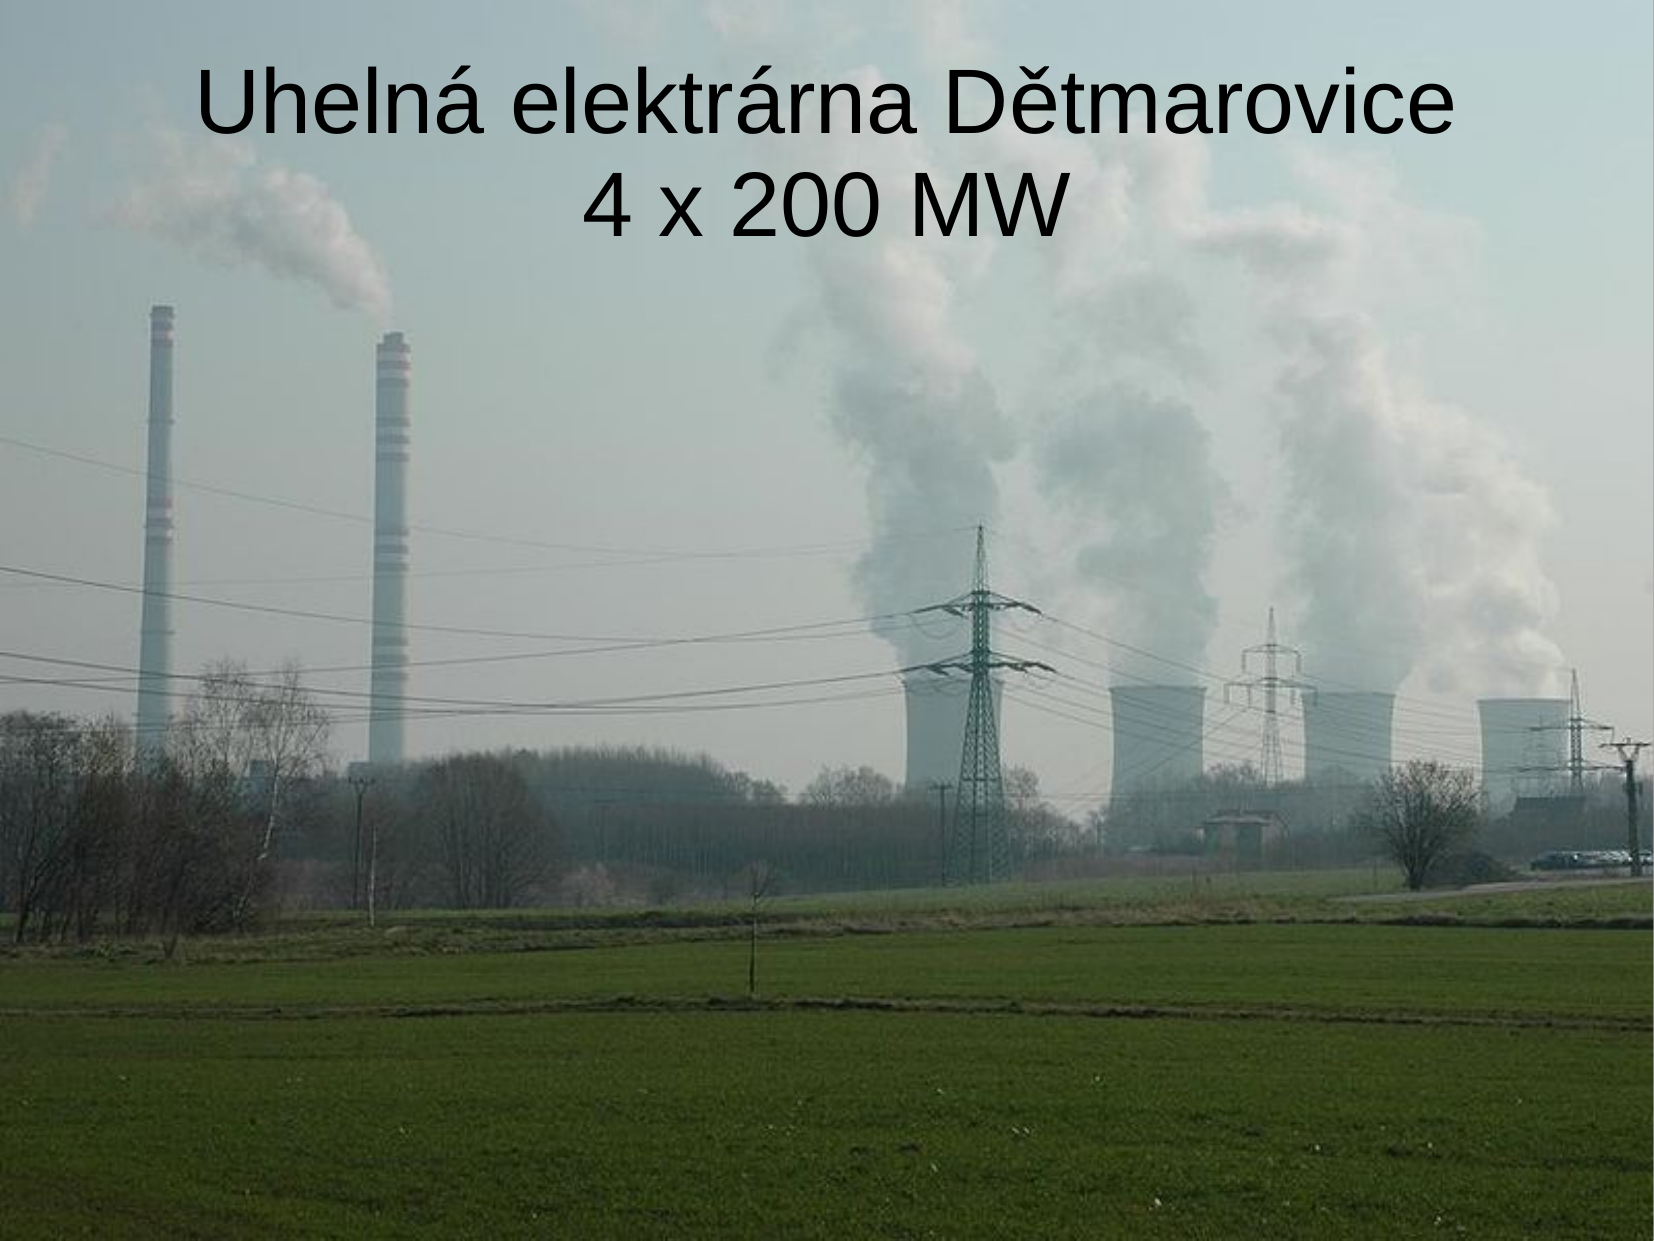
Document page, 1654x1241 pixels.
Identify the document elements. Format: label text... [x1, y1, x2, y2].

picture [0, 0, 1654, 1241]
title Uhelná elektrárna Dětmarovice 4 x 200 MW [82, 39, 1571, 267]
